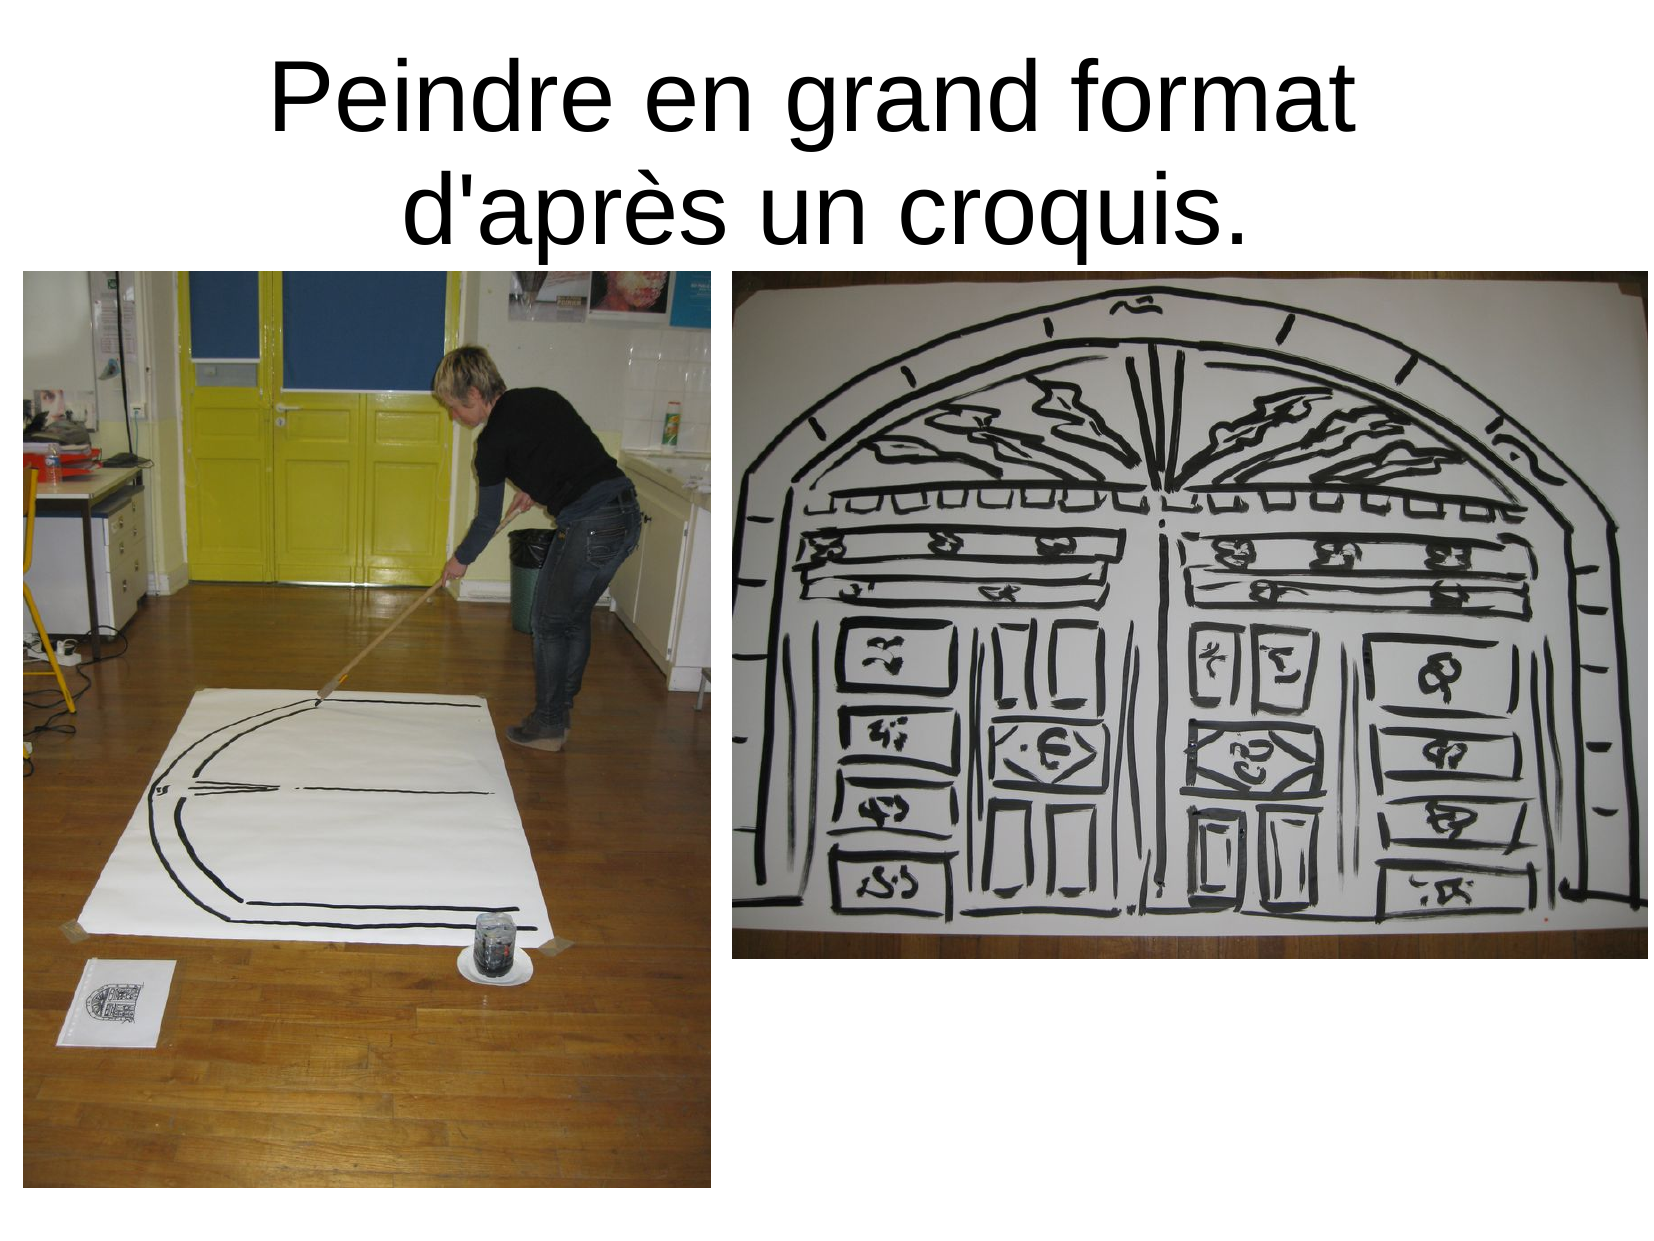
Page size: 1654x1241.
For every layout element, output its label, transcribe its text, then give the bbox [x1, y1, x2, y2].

picture [732, 271, 1648, 959]
title Peindre en grand format d'après un croquis. [82, 39, 1571, 266]
picture [23, 271, 711, 1188]
